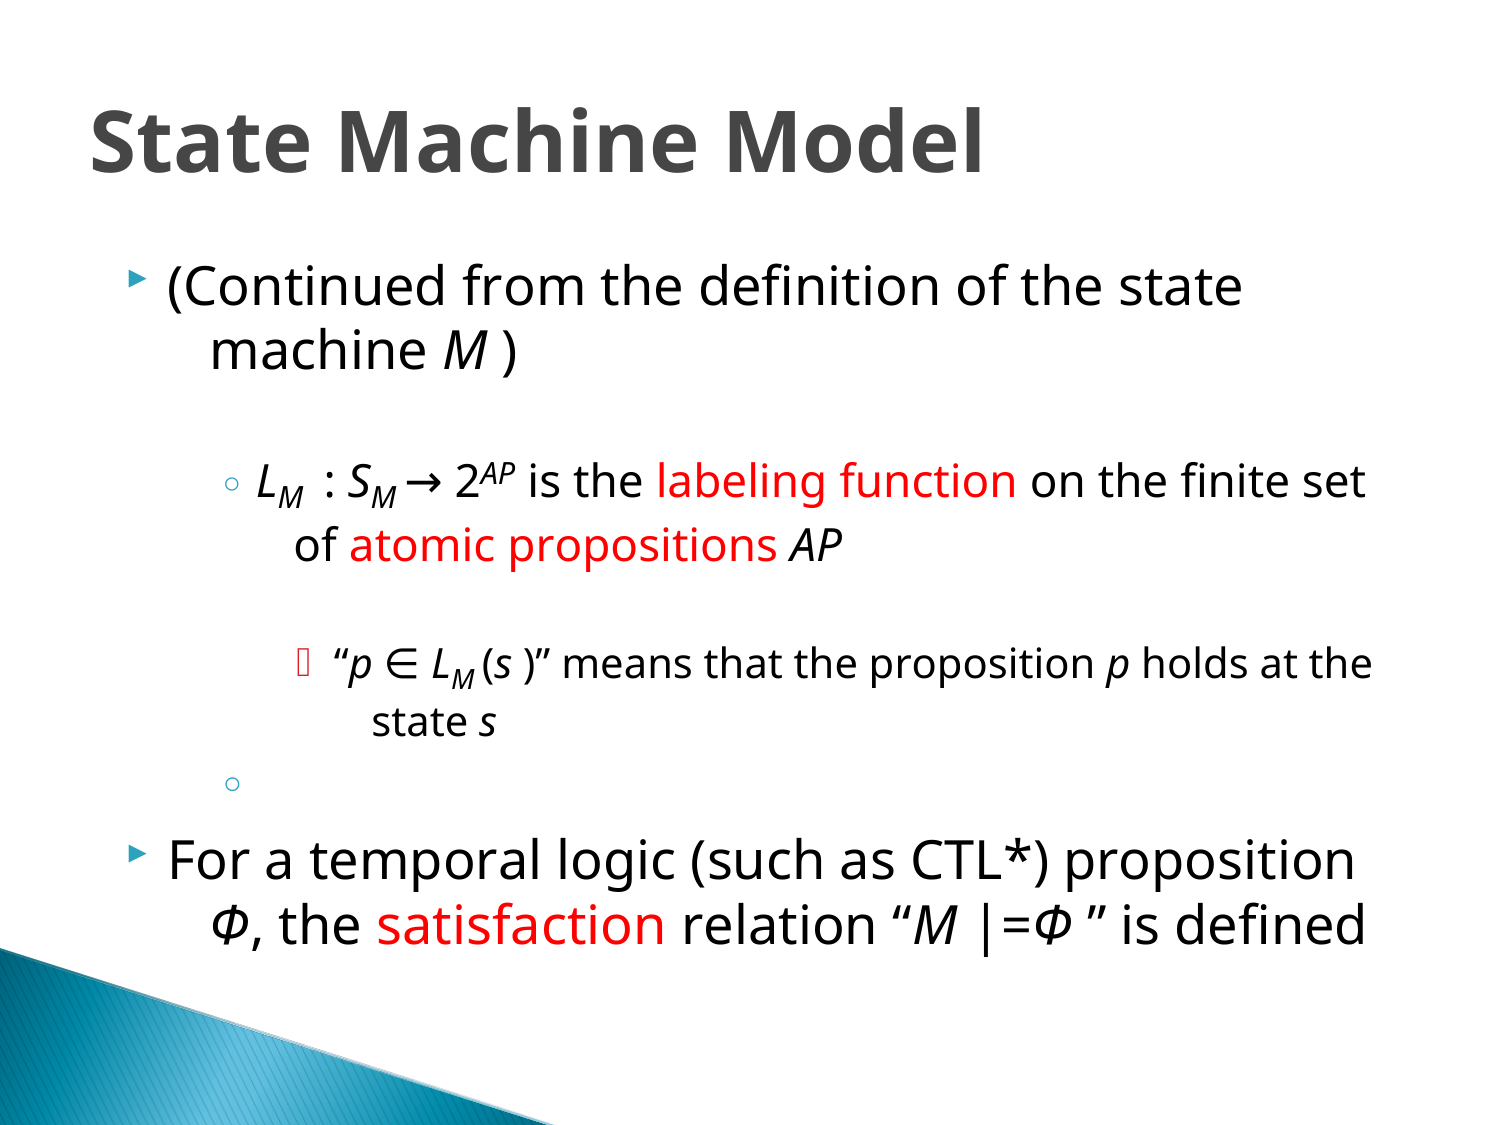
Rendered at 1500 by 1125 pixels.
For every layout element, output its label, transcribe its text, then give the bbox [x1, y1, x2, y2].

list (Continued from the definition of the state machine M ) LM : SM → 2AP is the labeling function on the finite set of atomic propositions AP “p ∈ LM (s )” means that the proposition p holds at the state s For a temporal logic (such as CTL*) proposition Φ, the satisfaction relation “M |=Φ ” is defined [75, 242, 1426, 987]
title State Machine Model [75, 28, 1426, 242]
